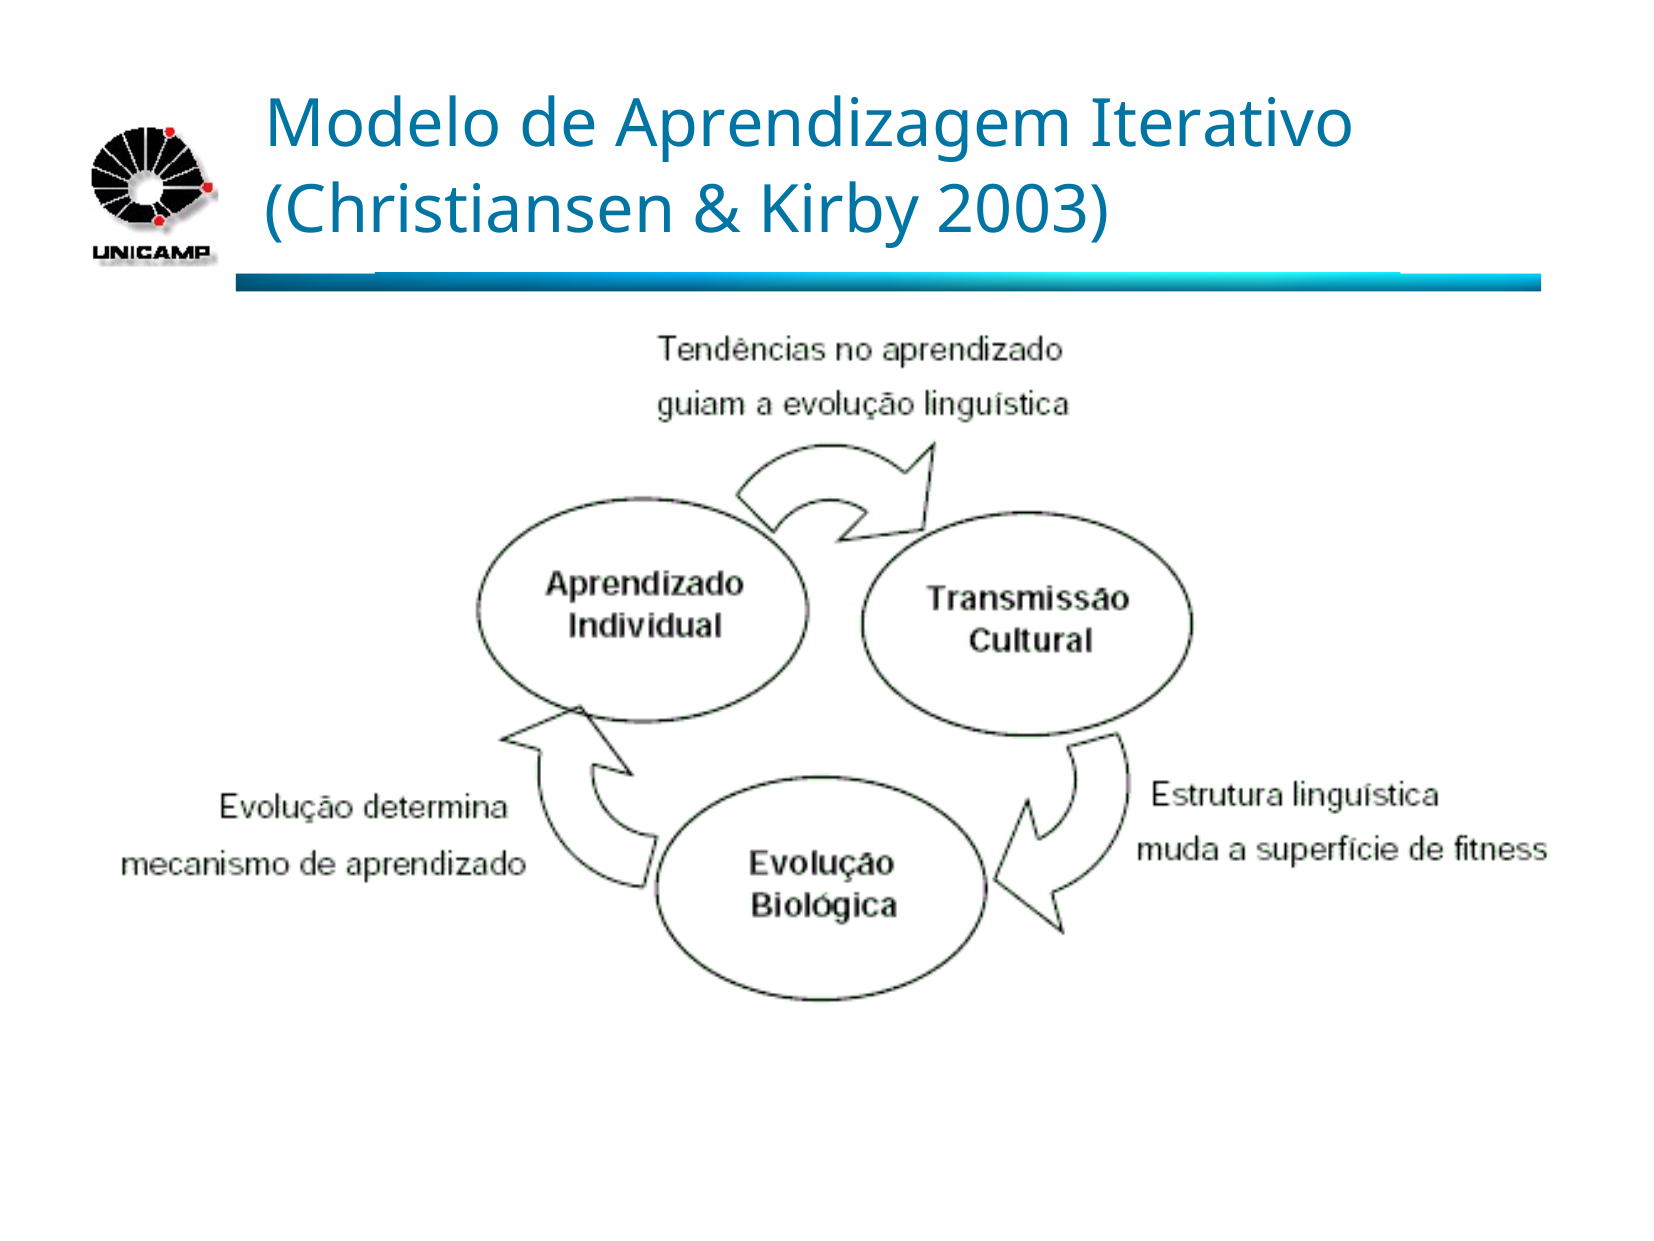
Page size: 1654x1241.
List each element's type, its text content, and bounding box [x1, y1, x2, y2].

picture [125, 272, 1654, 295]
title Modelo de Aprendizagem Iterativo (Christiansen & Kirby 2003) [264, 42, 1534, 250]
picture [59, 324, 1594, 1034]
